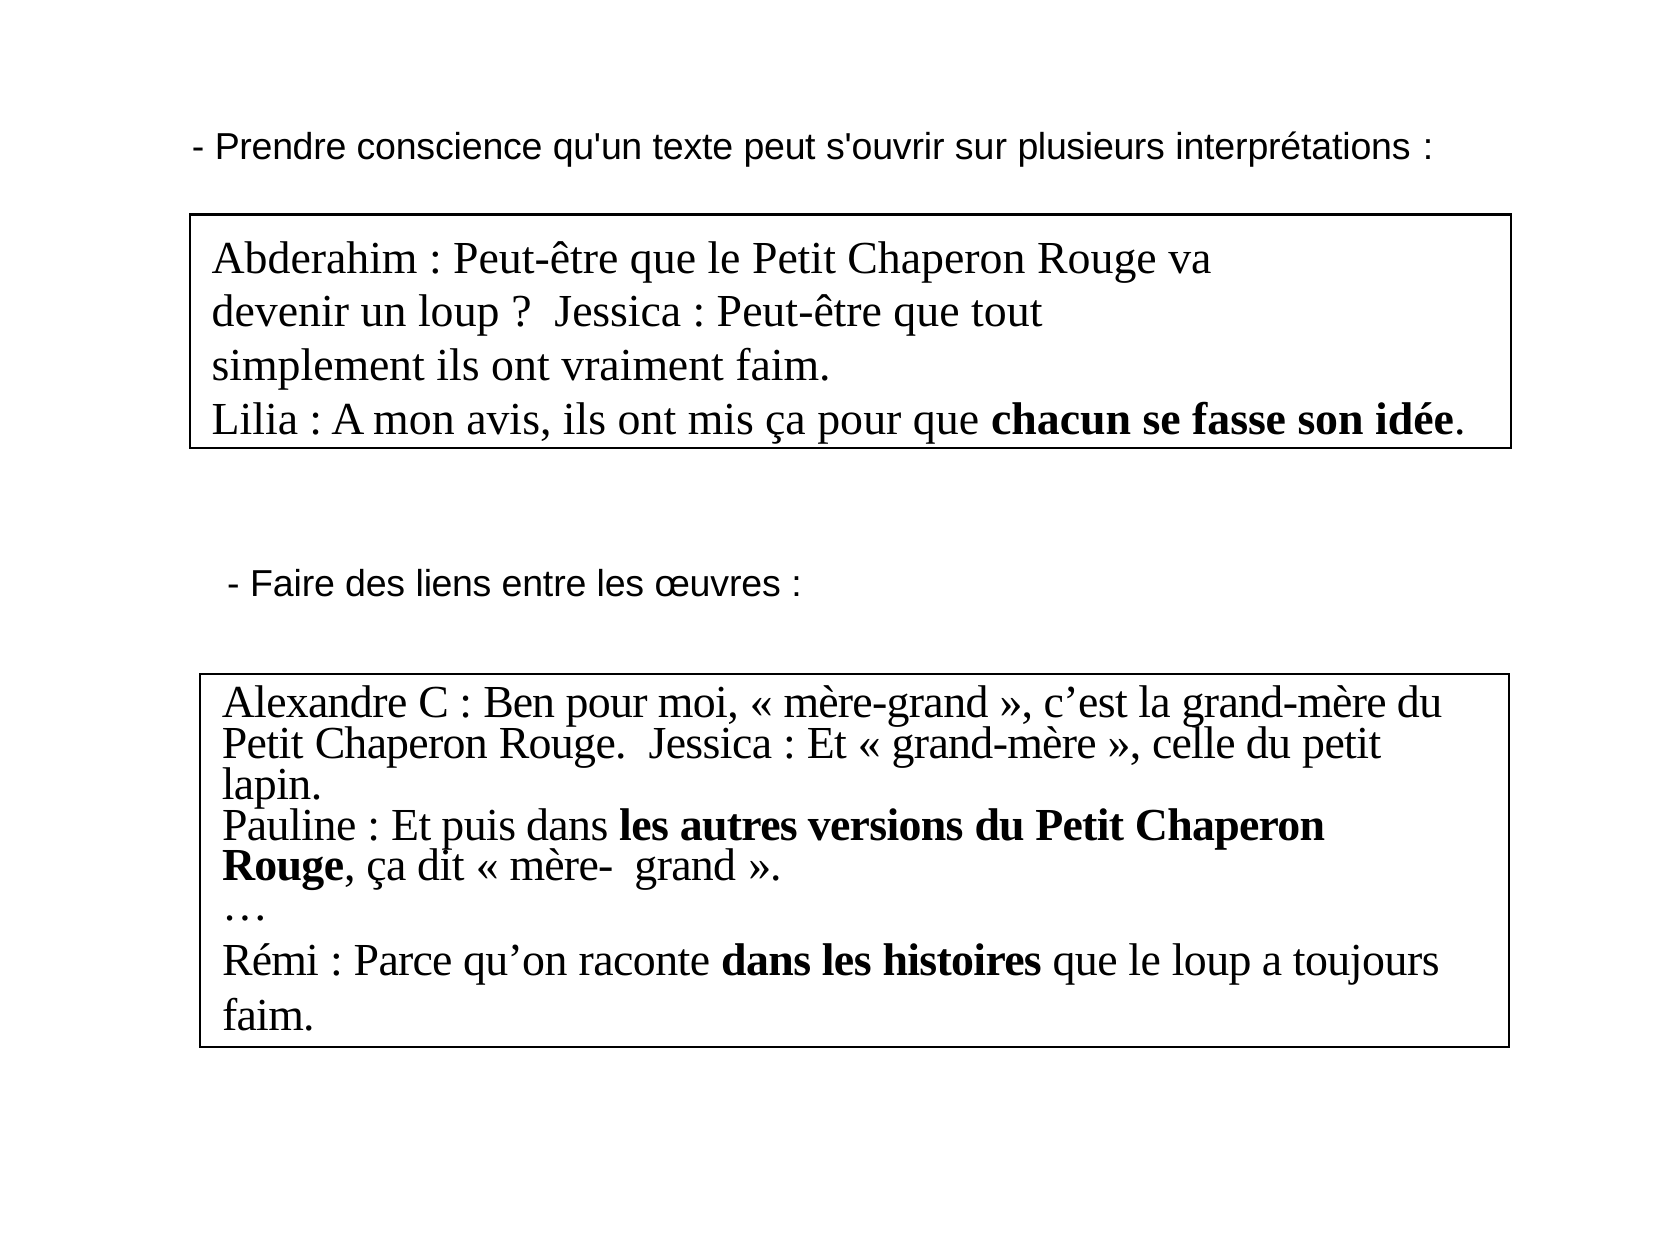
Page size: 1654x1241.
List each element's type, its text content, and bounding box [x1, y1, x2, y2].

text_box Abderahim : Peut-être que le Petit Chaperon Rouge va devenir un loup ? Jessica : Peut-être que tout simplement ils ont vraiment faim. Lilia : A mon avis, ils ont mis ça pour que chacun se fasse son idée. [189, 214, 1511, 449]
text_box - Faire des liens entre les œuvres : [225, 557, 808, 607]
text_box Alexandre C : Ben pour moi, « mère-grand », c’est la grand-mère du Petit Chaperon Rouge. Jessica : Et « grand-mère », celle du petit lapin. Pauline : Et puis dans les autres versions du Petit Chaperon Rouge, ça dit « mère- grand ». … Rémi : Parce qu’on raconte dans les histoires que le loup a toujours faim. [200, 674, 1510, 1048]
text_box - Prendre conscience qu'un texte peut s'ouvrir sur plusieurs interprétations : [189, 120, 1444, 170]
